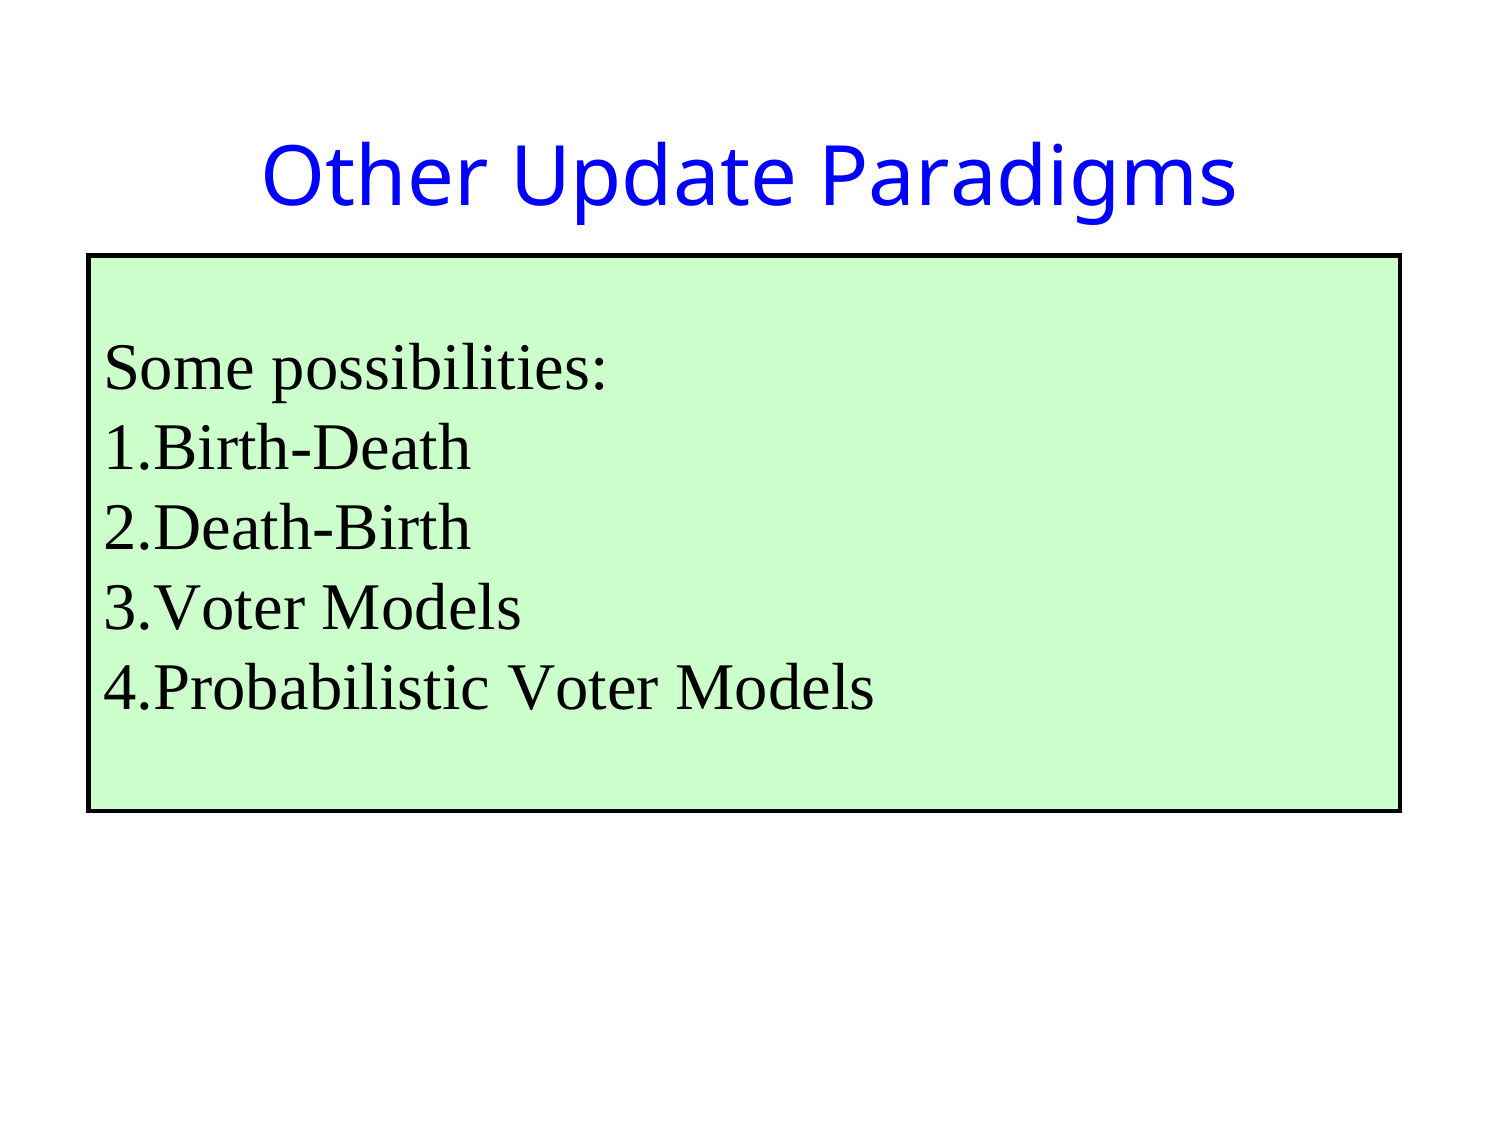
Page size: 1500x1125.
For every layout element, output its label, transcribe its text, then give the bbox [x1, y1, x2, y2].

title Other Update Paradigms [112, 78, 1388, 255]
text_box Some possibilities: Birth-Death Death-Birth Voter Models Probabilistic Voter Models [88, 255, 1400, 811]
